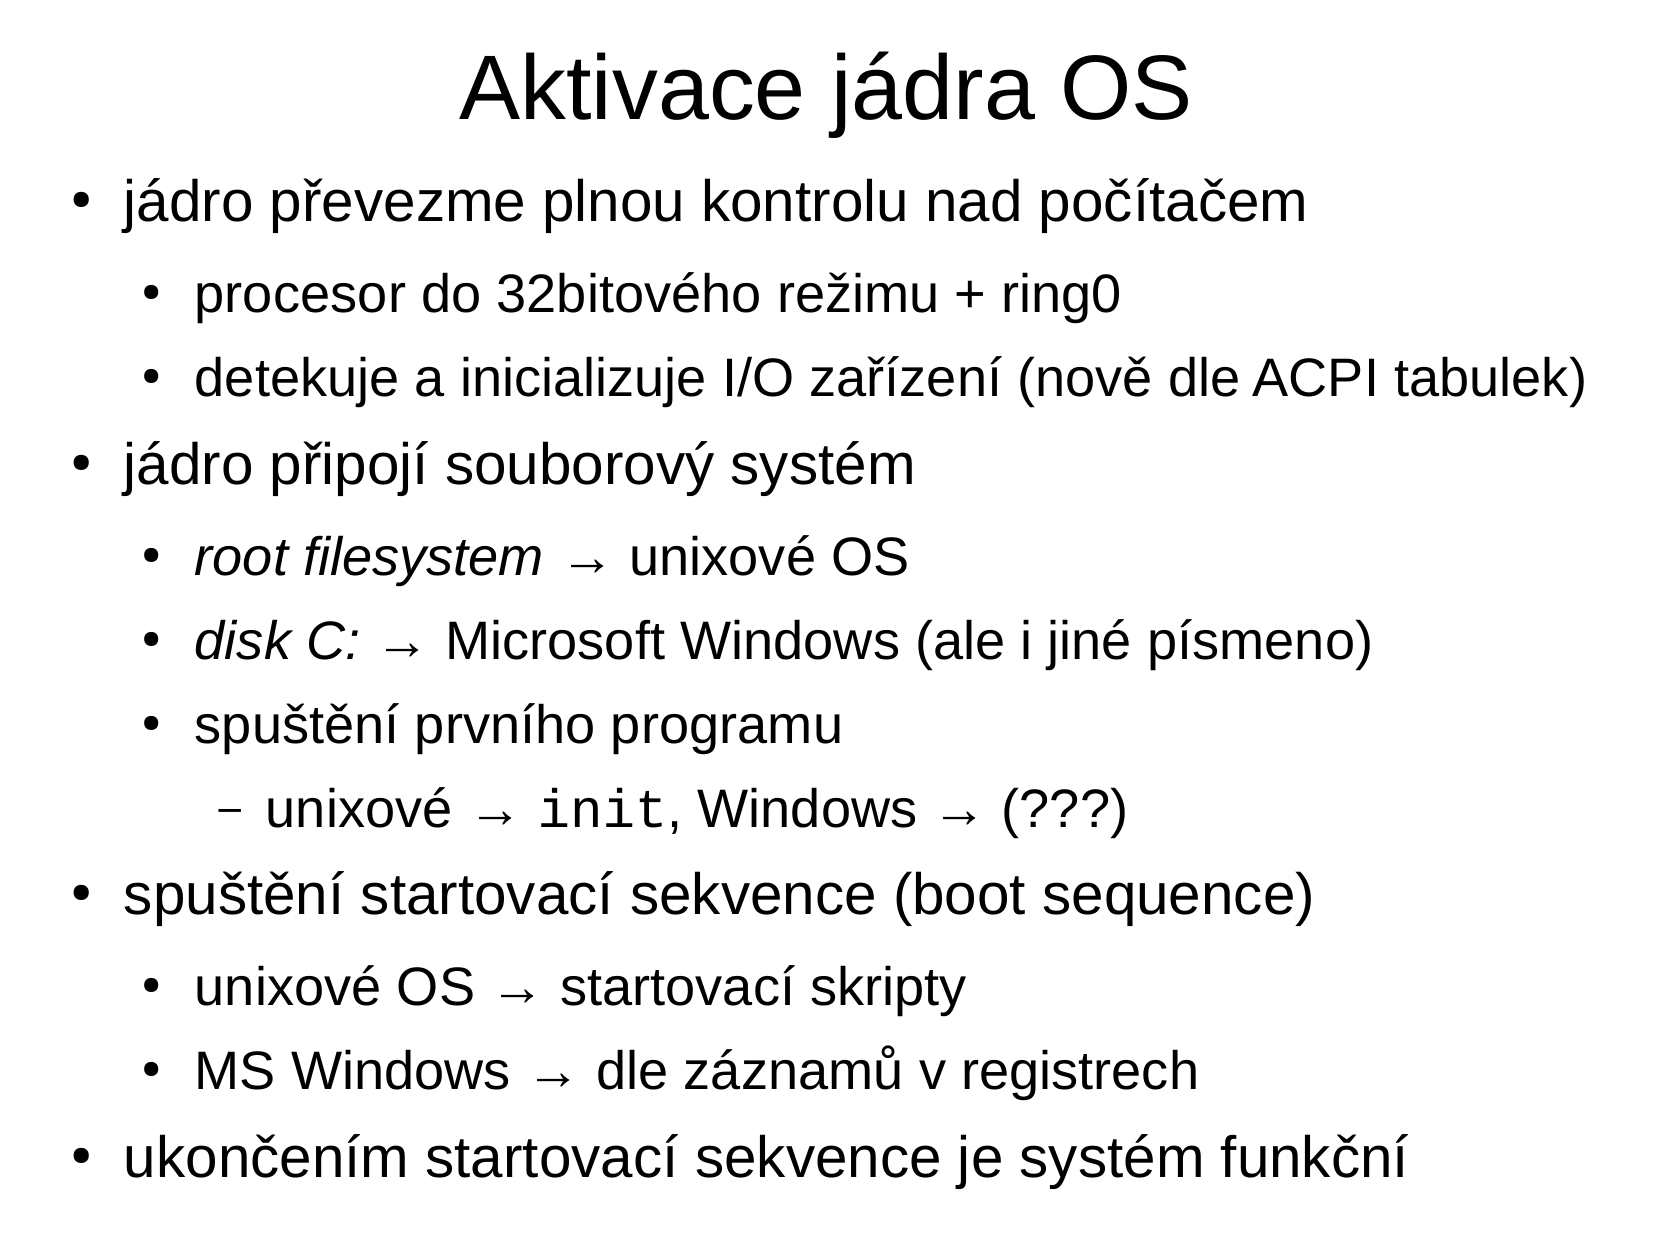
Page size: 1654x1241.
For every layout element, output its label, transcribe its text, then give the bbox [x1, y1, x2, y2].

title Aktivace jádra OS [82, 0, 1571, 169]
list jádro převezme plnou kontrolu nad počítačem procesor do 32bitového režimu + ring0 detekuje a inicializuje I/O zařízení (nově dle ACPI tabulek) jádro připojí souborový systém root filesystem → unixové OS disk C: → Microsoft Windows (ale i jiné písmeno) spuštění prvního programu unixové → init, Windows → (???) spuštění startovací sekvence (boot sequence) unixové OS → startovací skripty MS Windows → dle záznamů v registrech ukončením startovací sekvence je systém funkční [53, 169, 1595, 1190]
